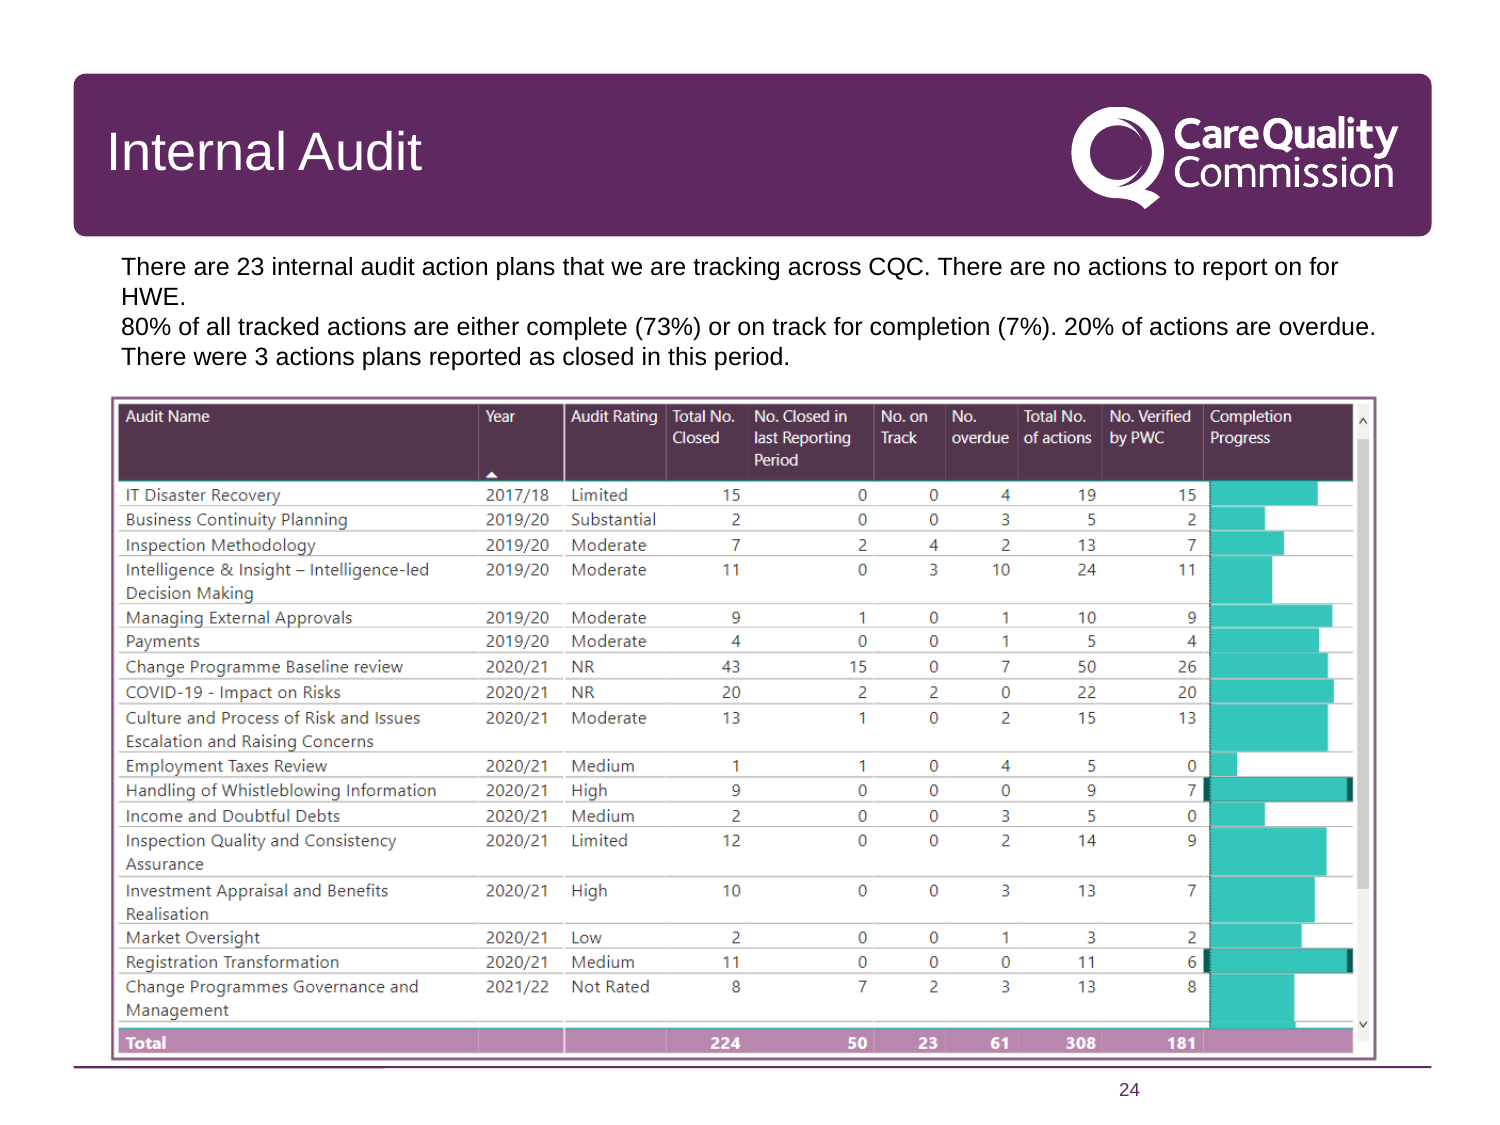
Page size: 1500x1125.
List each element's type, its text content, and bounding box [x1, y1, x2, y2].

text_box There are 23 internal audit action plans that we are tracking across CQC. There are no actions to report on for HWE. 80% of all tracked actions are either complete (73%) or on track for completion (7%). 20% of actions are overdue. There were 3 actions plans reported as closed in this period. [106, 243, 1418, 441]
title Internal Audit [106, 79, 1022, 229]
picture [106, 391, 1382, 1066]
text_box 24 [1119, 1025, 1432, 1101]
